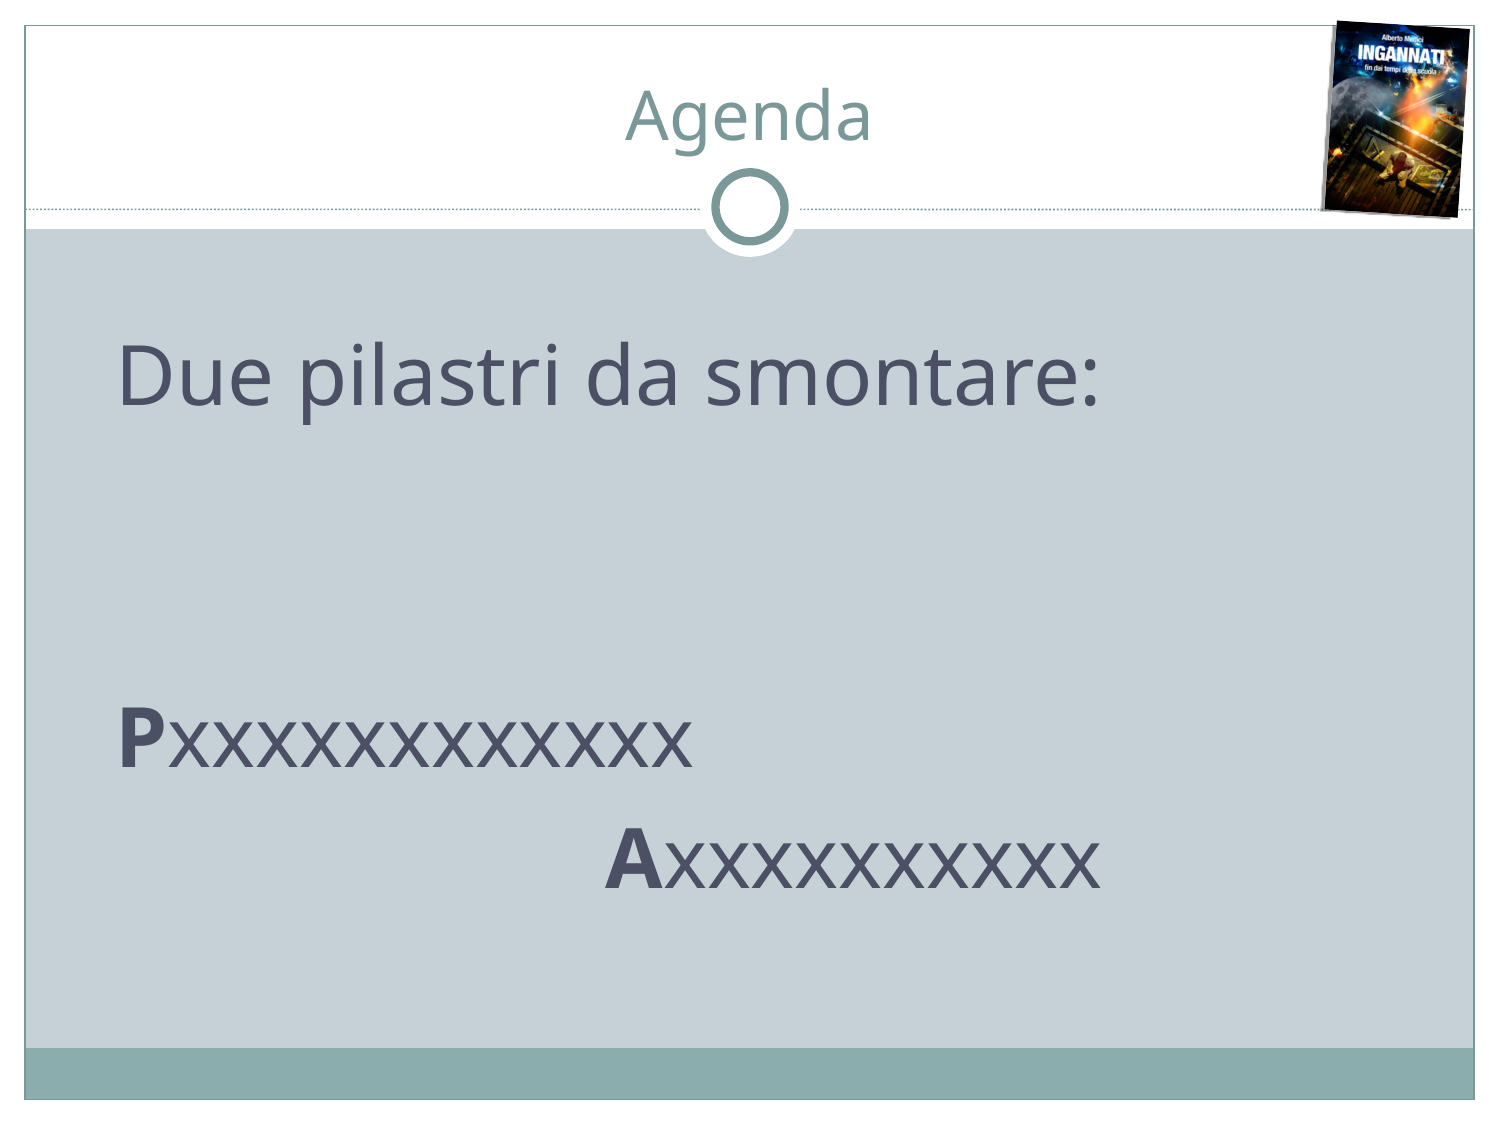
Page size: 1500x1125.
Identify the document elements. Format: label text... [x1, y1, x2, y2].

title Agenda [49, 37, 1330, 162]
picture [1324, 20, 1470, 219]
list Due pilastri da smontare: Pxxxxxxxxxxxx Axxxxxxxxxx [100, 314, 1424, 1024]
